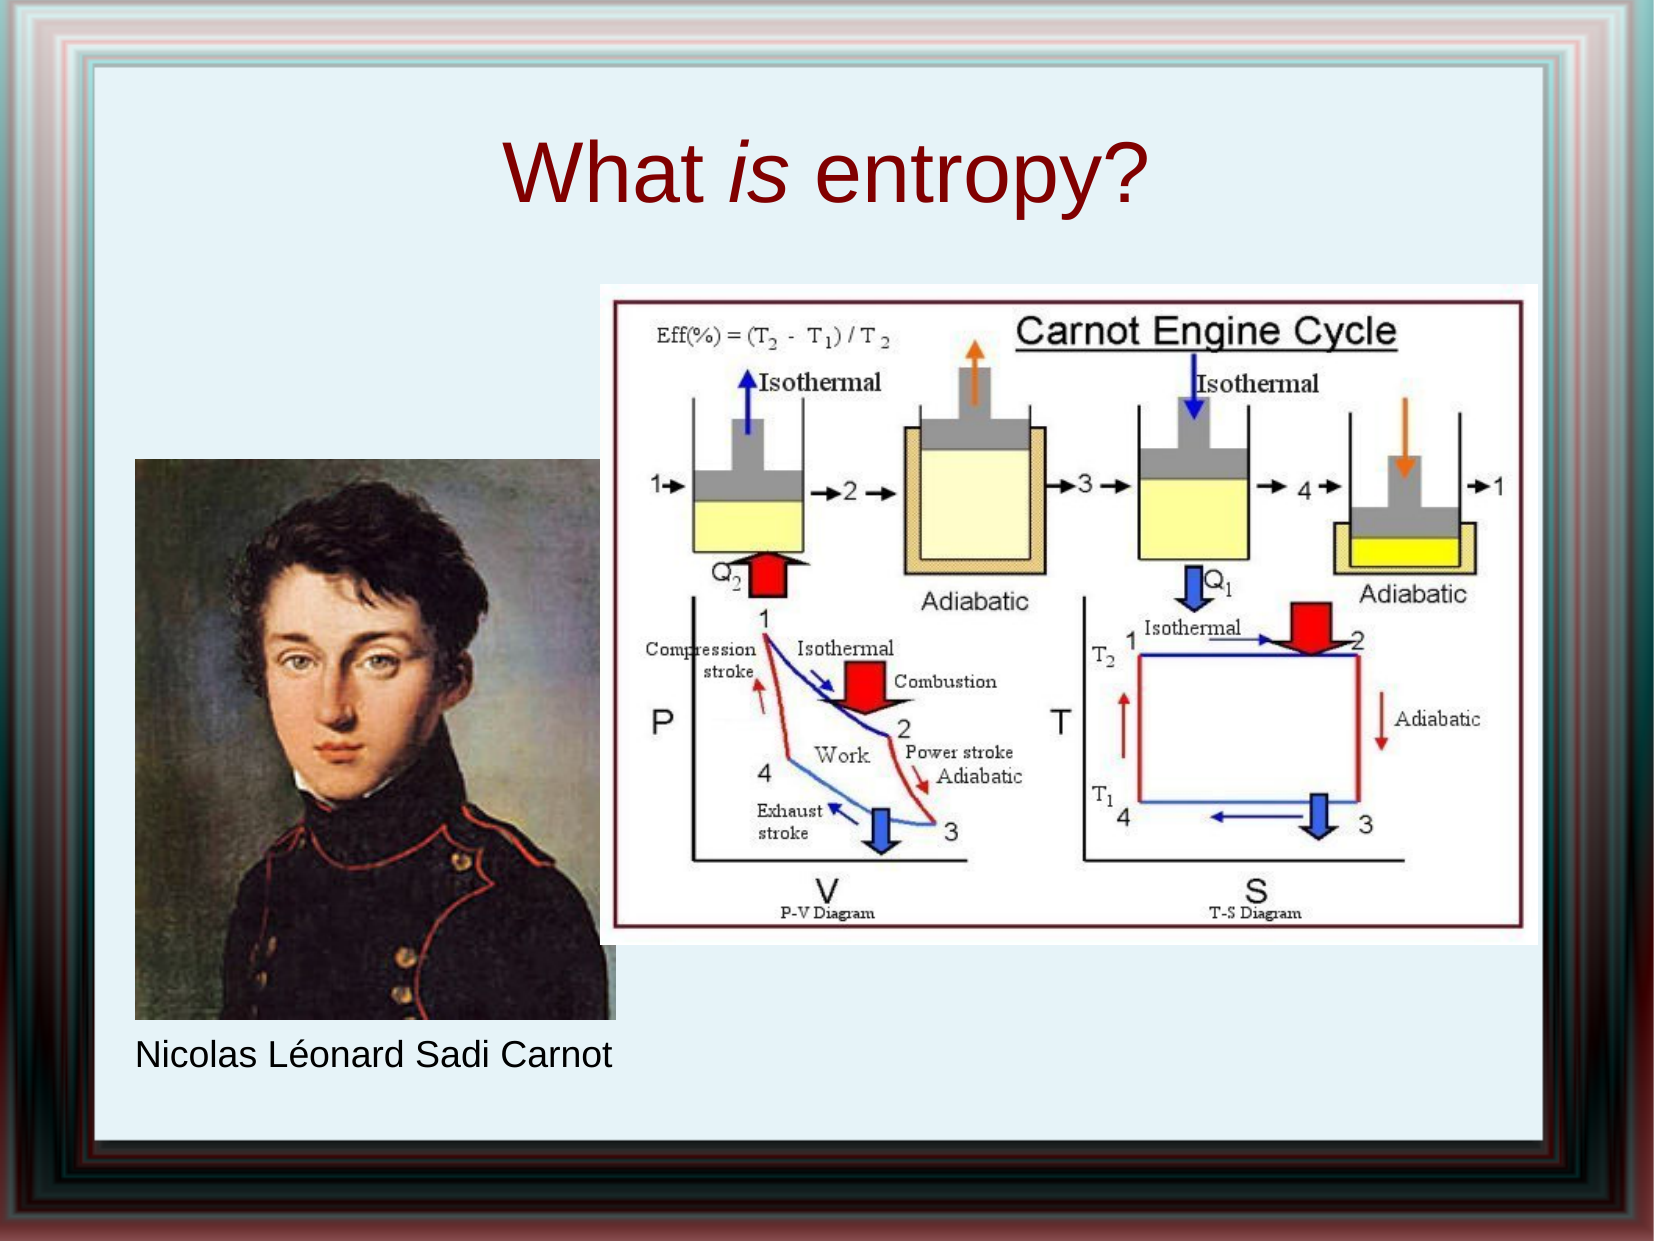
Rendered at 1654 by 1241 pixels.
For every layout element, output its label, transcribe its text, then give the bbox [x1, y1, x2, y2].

picture [0, 0, 1654, 1241]
text_box Nicolas Léonard Sadi Carnot [120, 1026, 676, 1083]
title What is entropy? [118, 88, 1536, 257]
